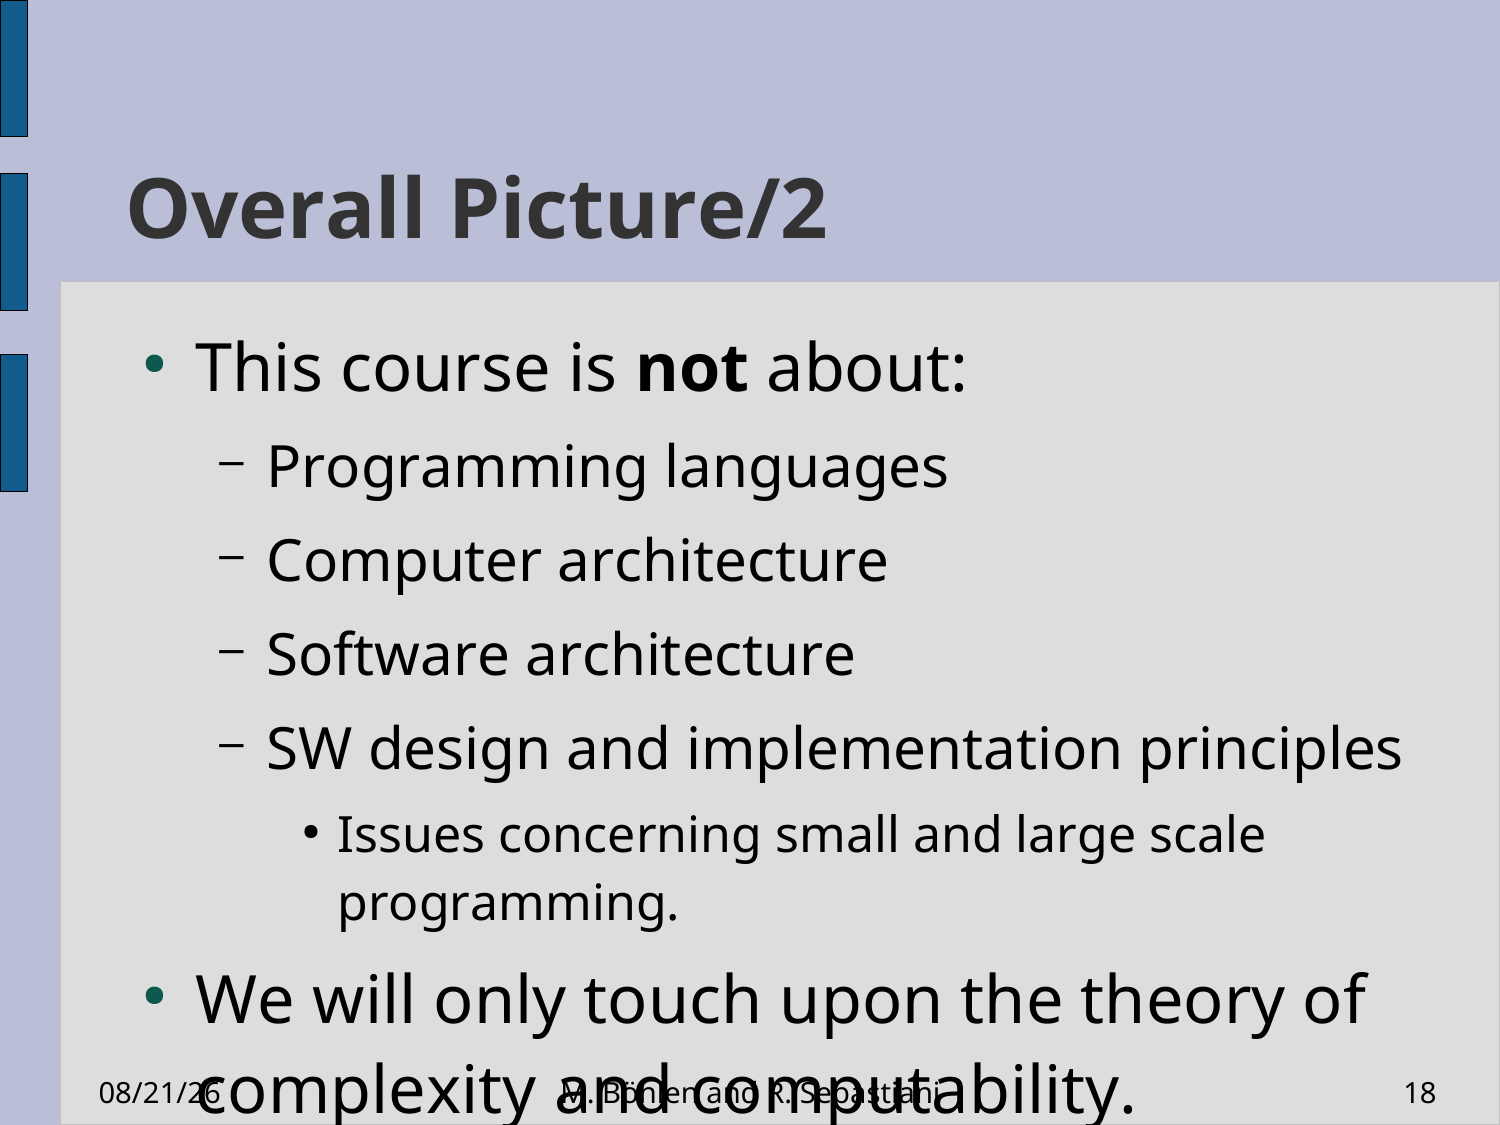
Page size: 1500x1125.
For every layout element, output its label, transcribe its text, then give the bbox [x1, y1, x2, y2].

title Overall Picture/2 [110, 67, 1392, 271]
list This course is not about: Programming languages Computer architecture Software architecture SW design and implementation principles Issues concerning small and large scale programming. We will only touch upon the theory of complexity and computability. [110, 312, 1475, 1058]
